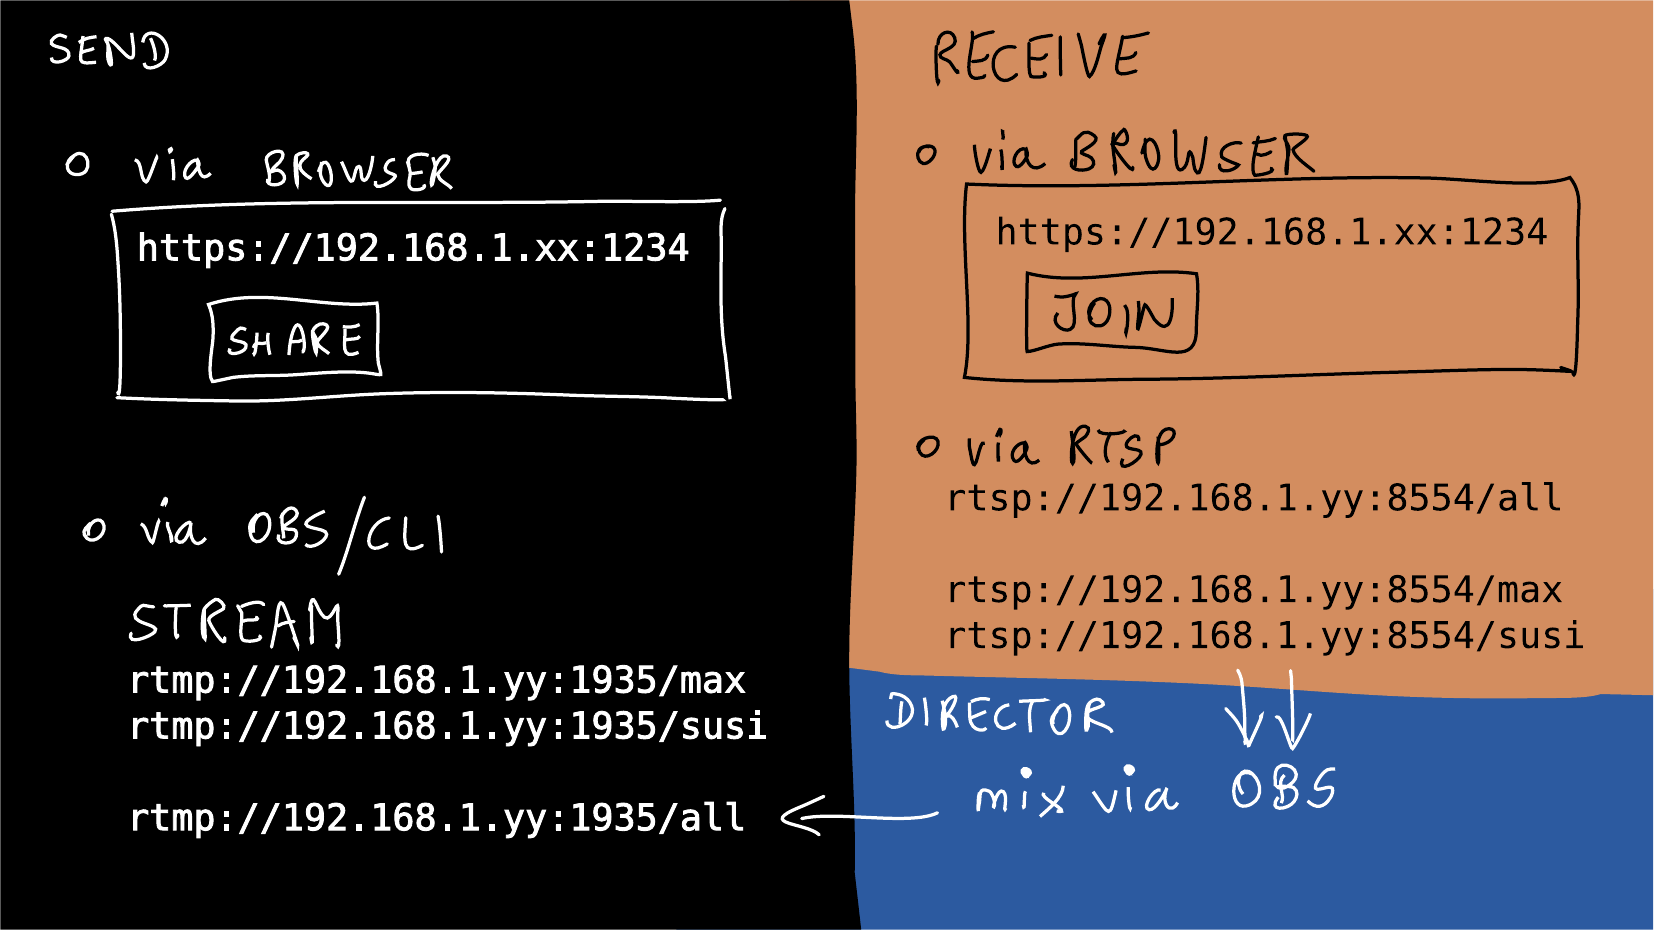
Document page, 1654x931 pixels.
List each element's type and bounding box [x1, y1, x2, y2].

text_box [0, 0, 1654, 930]
